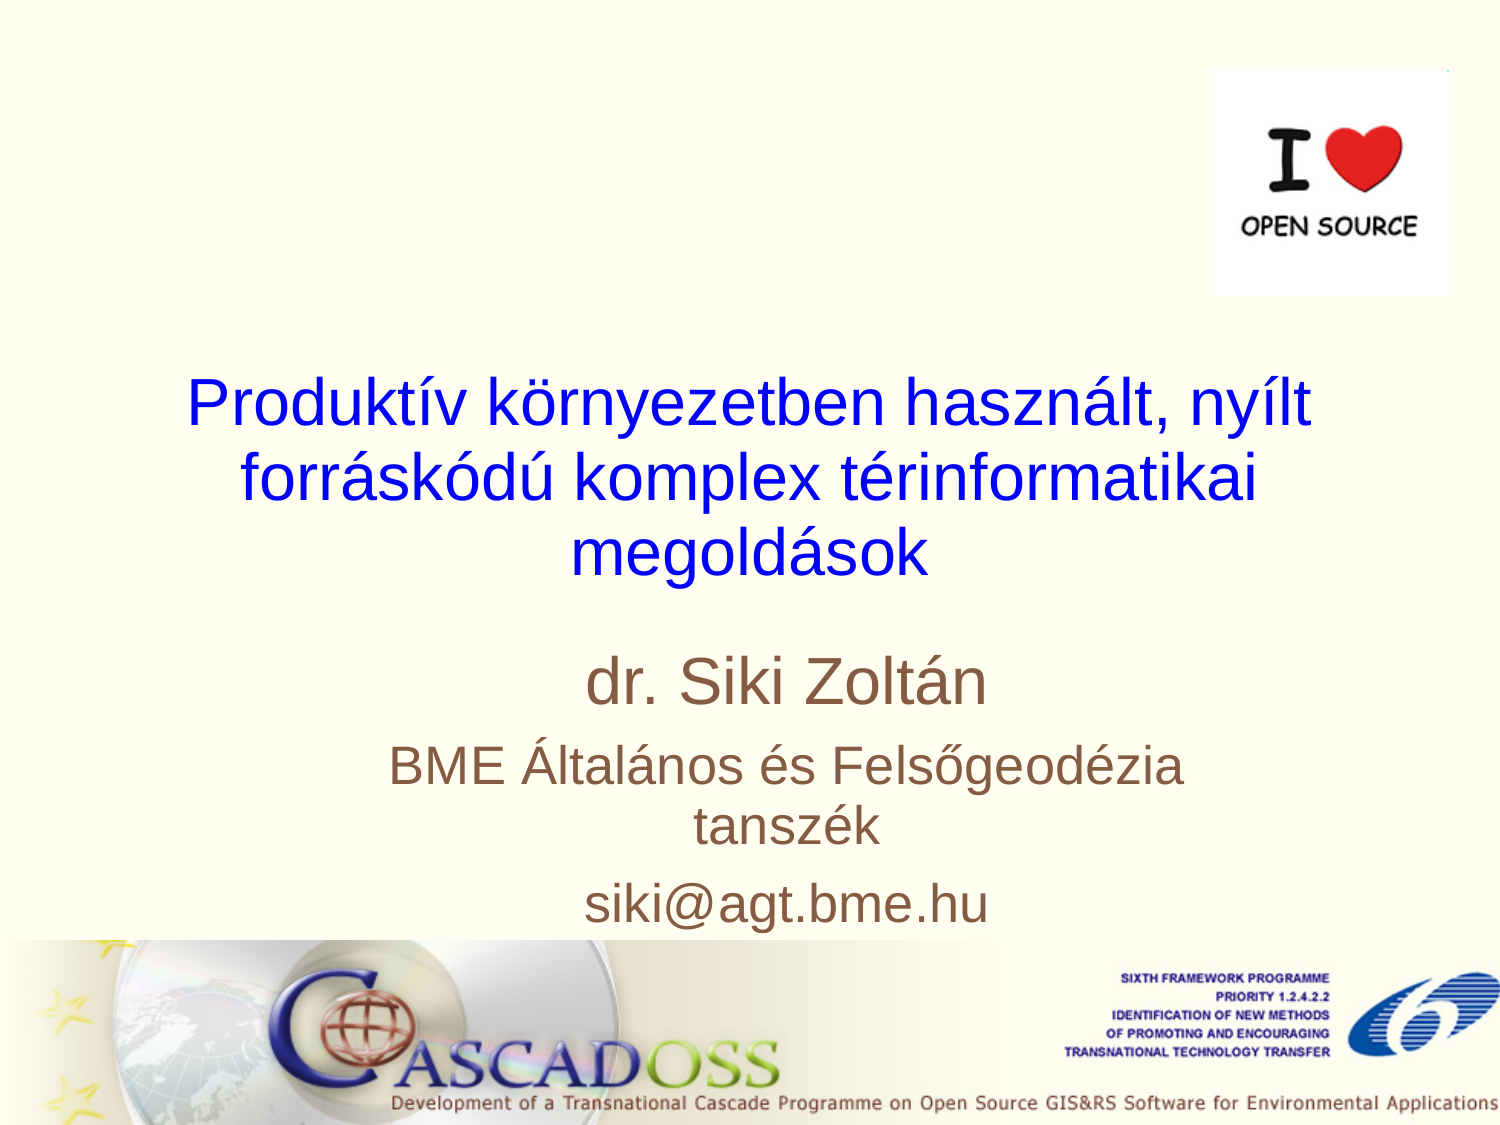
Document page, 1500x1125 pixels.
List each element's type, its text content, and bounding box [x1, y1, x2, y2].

title Produktív környezetben használt, nyílt forráskódú komplex térinformatikai megoldások [112, 356, 1388, 599]
picture [0, 940, 1500, 1125]
subtitle dr. Siki Zoltán BME Általános és Felsőgeodézia tanszék siki@agt.bme.hu [225, 643, 1276, 934]
picture [1210, 70, 1449, 296]
